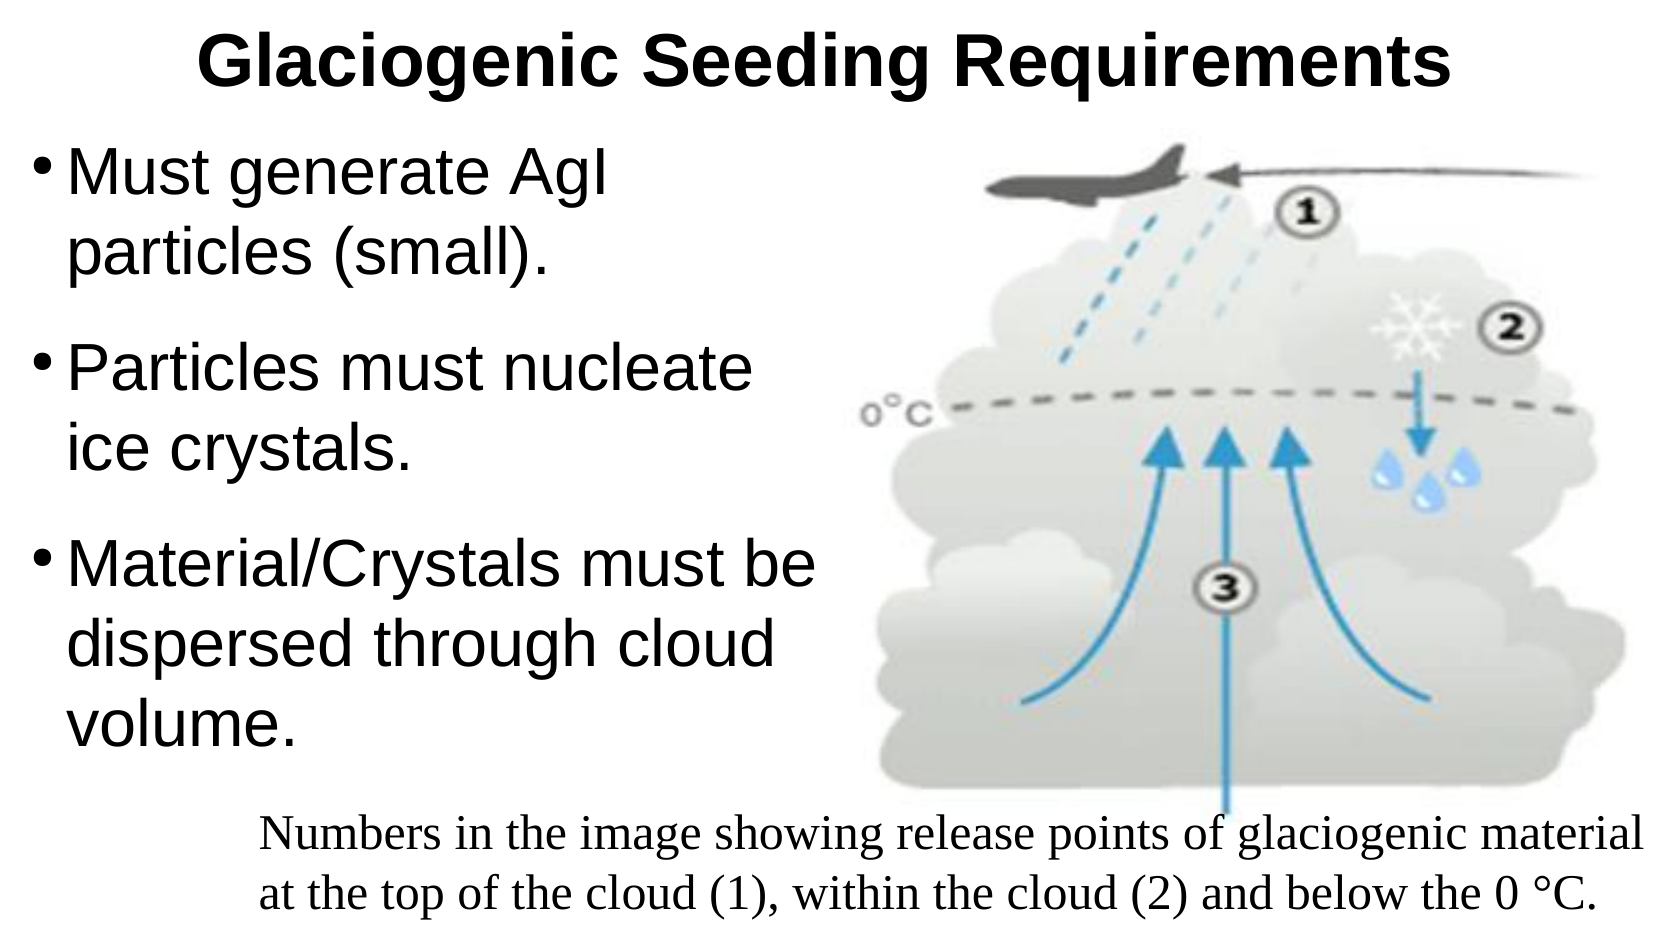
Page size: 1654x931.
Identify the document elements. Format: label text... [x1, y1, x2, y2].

title Glaciogenic Seeding Requirements [0, 5, 1654, 107]
text_box Must generate AgI particles (small). Particles must nucleate ice crystals. Material/Crystals must be dispersed through cloud volume. [0, 120, 851, 767]
picture [842, 128, 1634, 798]
text_box Numbers in the image showing release points of glaciogenic material at the top of the cloud (1), within the cloud (2) and below the 0 °C. [255, 798, 1650, 931]
